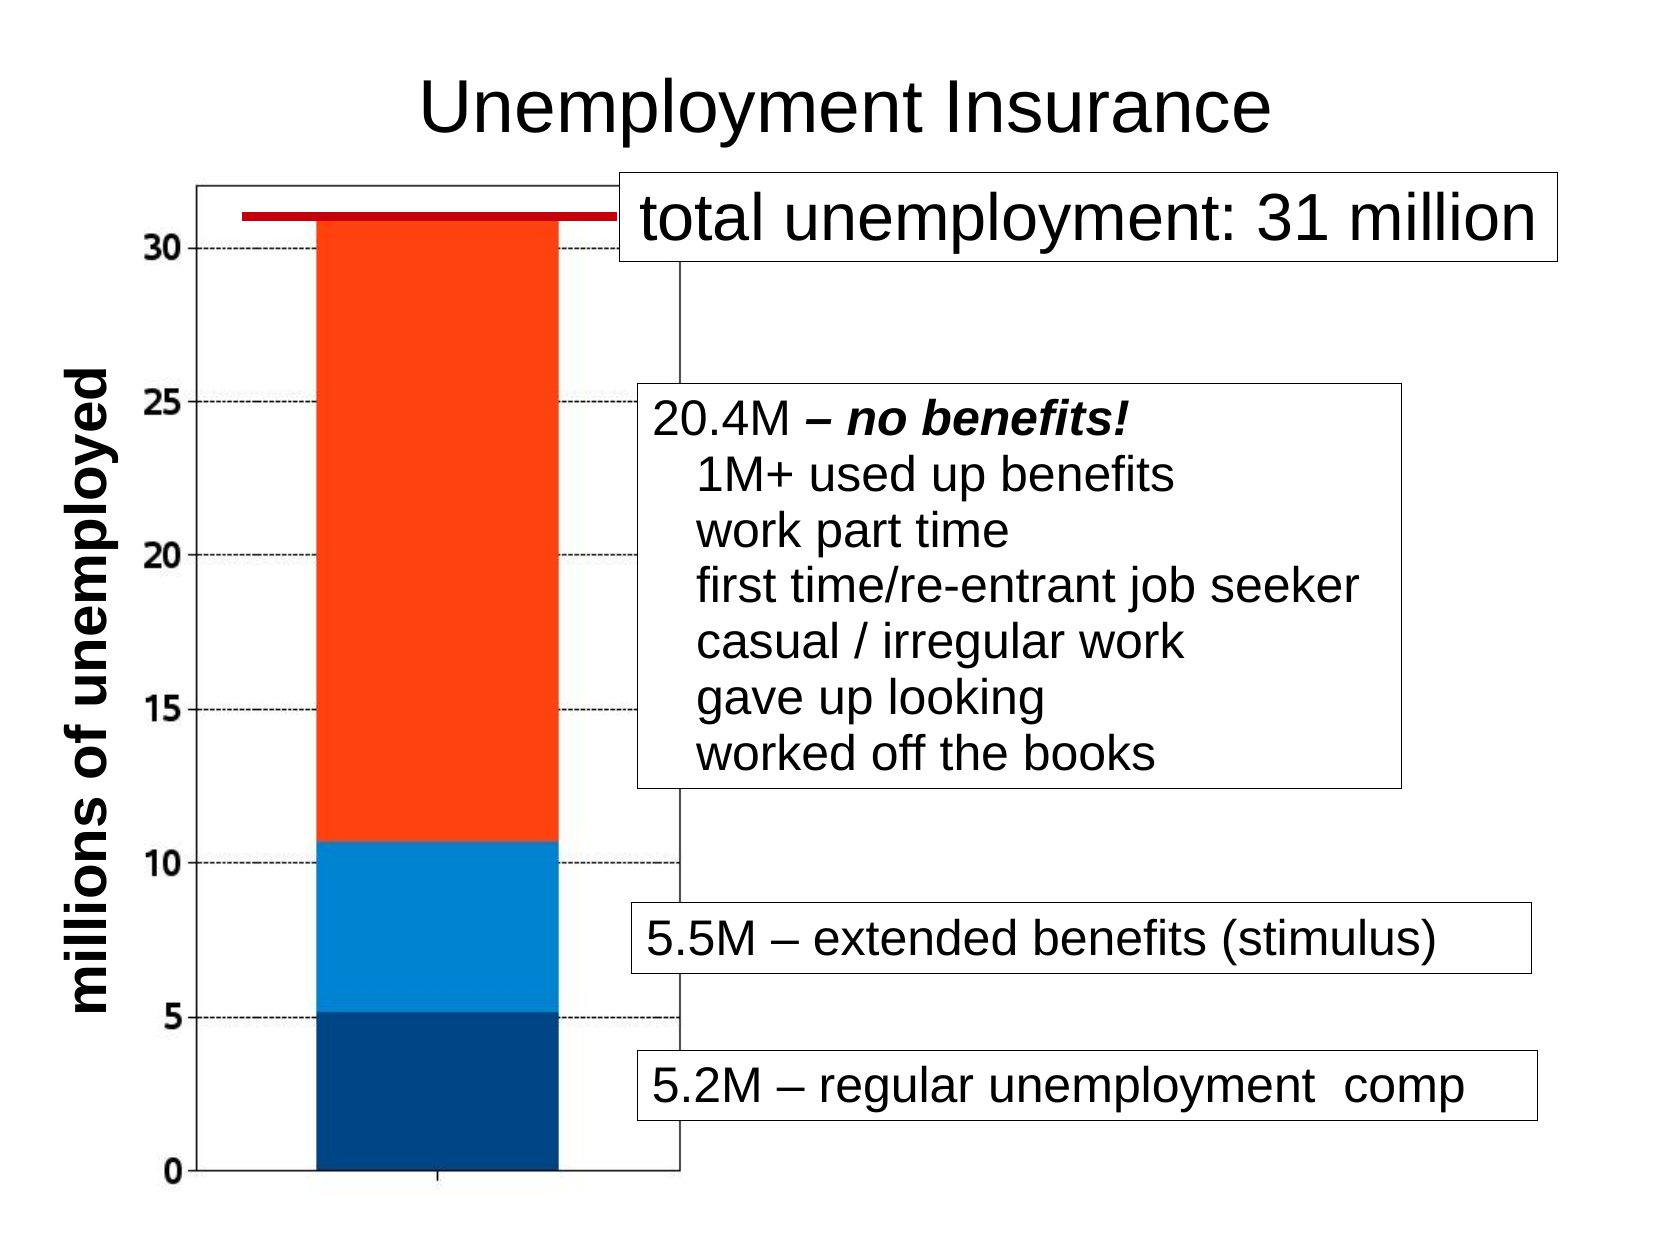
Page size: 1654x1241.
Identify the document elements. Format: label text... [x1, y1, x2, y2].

text_box 5.2M – regular unemployment comp [637, 1050, 1538, 1121]
text_box 20.4M – no benefits! 1M+ used up benefits work part time first time/re-entrant job seeker casual / irregular work gave up looking worked off the books [637, 383, 1402, 789]
text_box total unemployment: 31 million [619, 172, 1558, 262]
text_box Unemployment Insurance [377, 57, 1315, 157]
picture [132, 165, 692, 1214]
text_box 5.5M – extended benefits (stimulus) [631, 902, 1532, 974]
text_box millions of unemployed [46, 335, 127, 1032]
